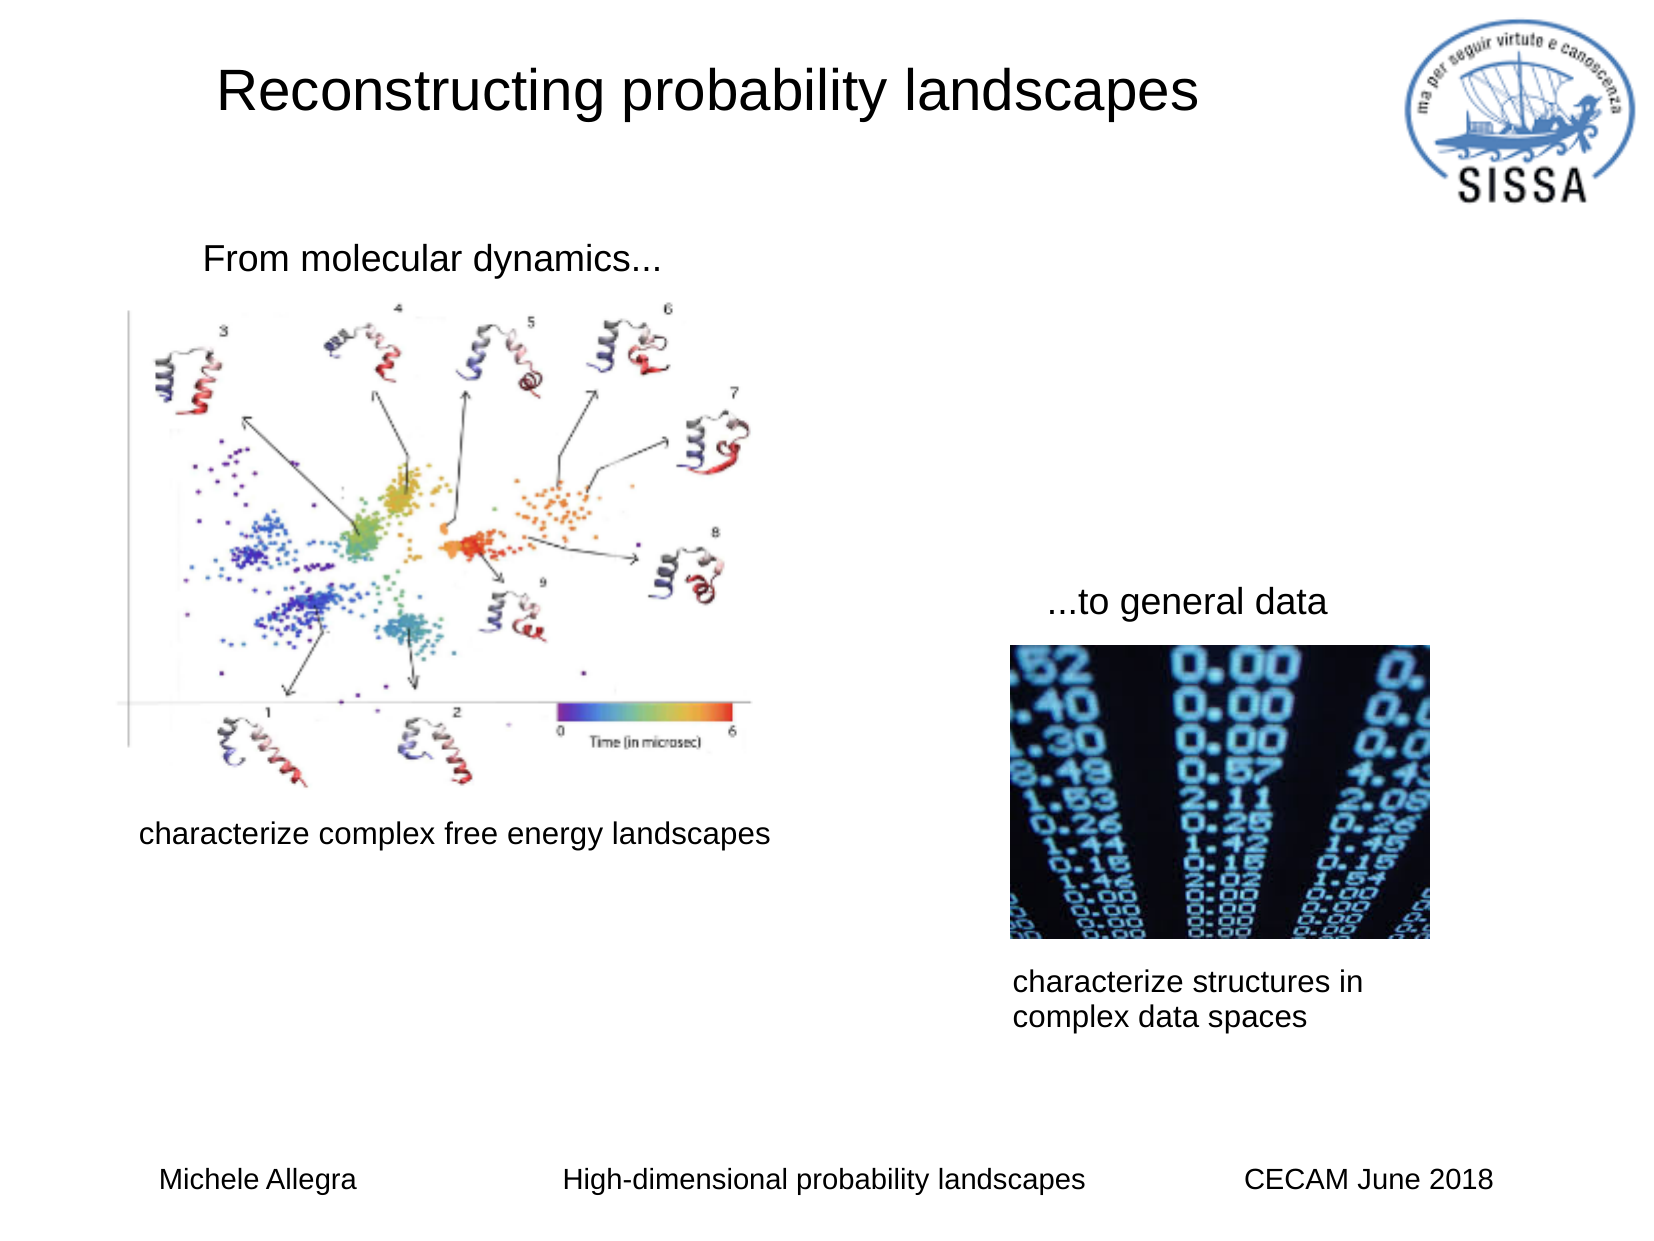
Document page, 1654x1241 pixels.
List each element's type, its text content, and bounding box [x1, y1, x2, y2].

picture [1391, 16, 1652, 207]
text_box characterize structures in complex data spaces [998, 956, 1447, 1056]
text_box From molecular dynamics... [177, 230, 792, 288]
text_box ...to general data [1021, 572, 1441, 630]
picture [1010, 645, 1430, 940]
title Reconstructing probability landscapes [82, 38, 1335, 141]
text_box characterize complex free energy landscapes [124, 809, 892, 908]
title Michele Allegra High-dimensional probability landscapes CECAM June 2018 [82, 1141, 1571, 1217]
picture [114, 301, 755, 792]
